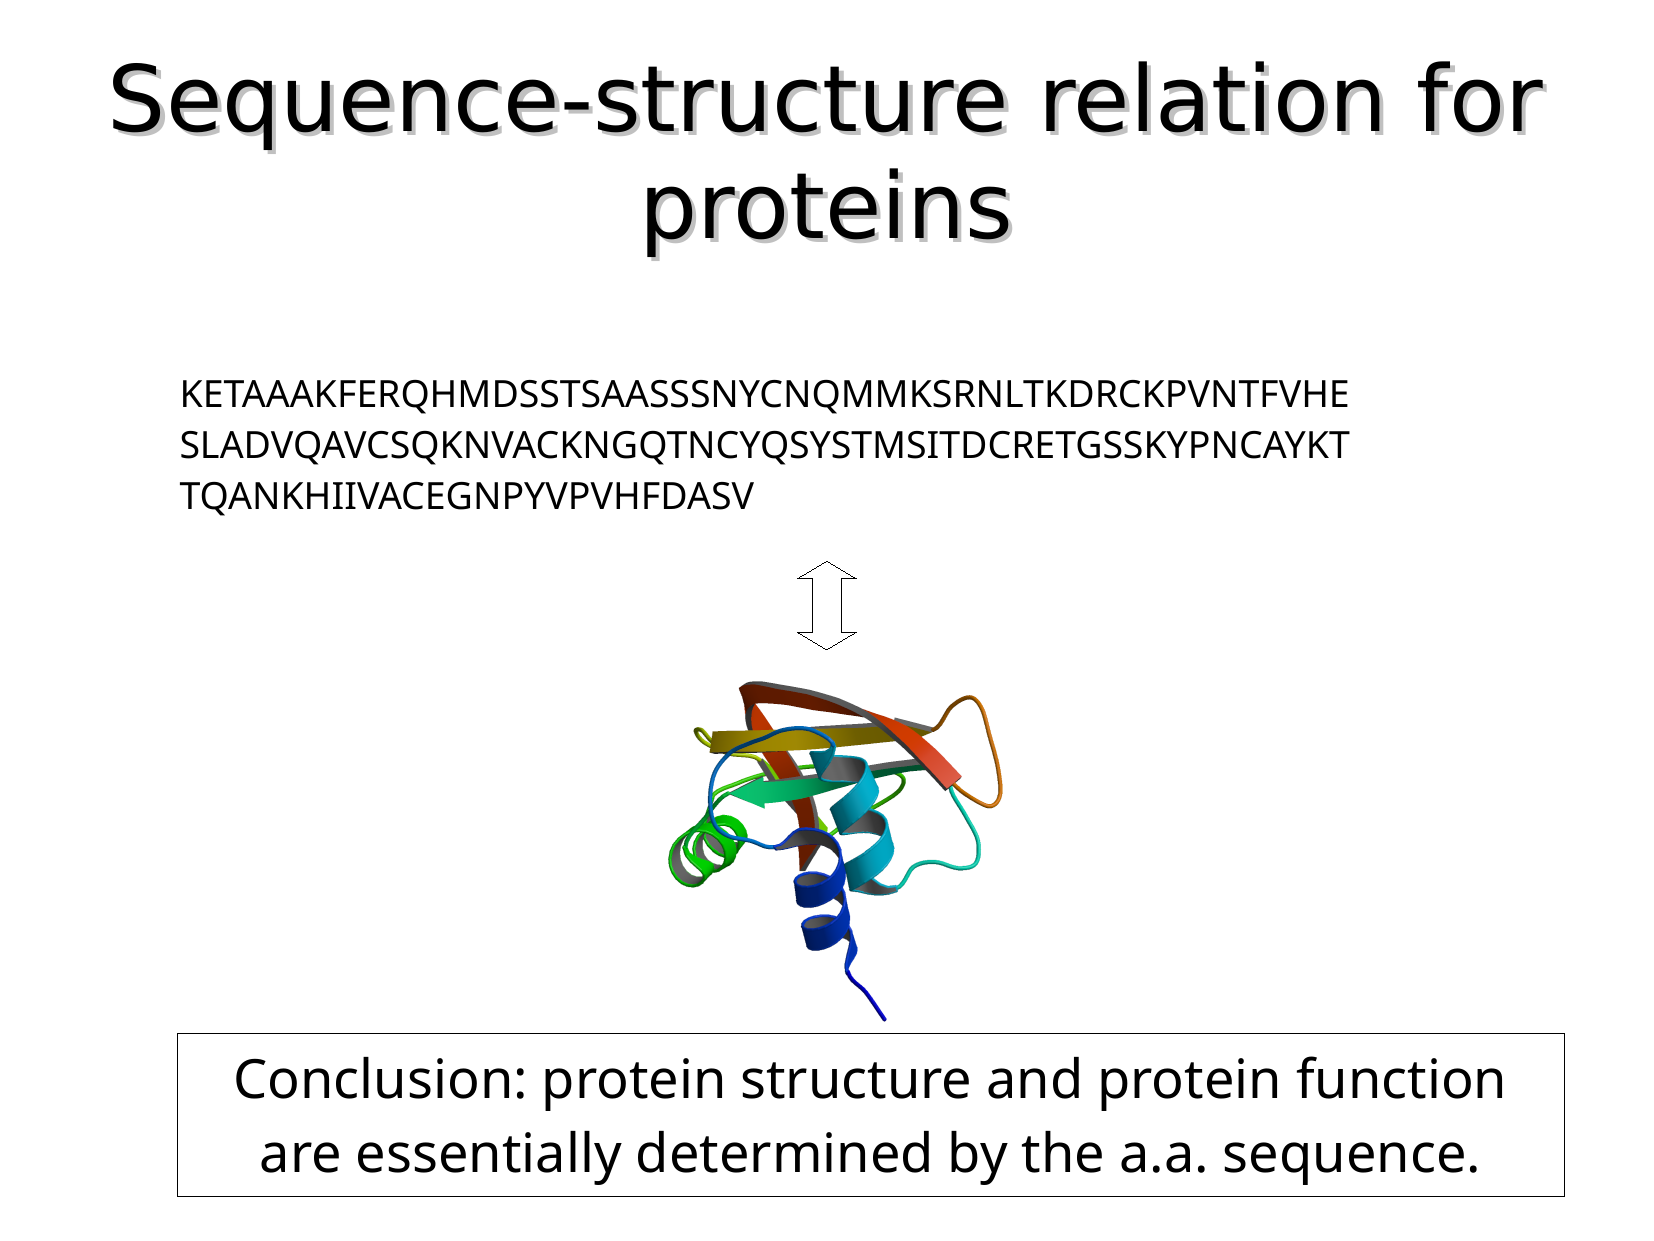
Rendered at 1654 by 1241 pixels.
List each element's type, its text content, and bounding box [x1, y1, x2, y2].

text_box KETAAAKFERQHMDSSTSAASSSNYCNQMMKSRNLTKDRCKPVNTFVHE SLADVQAVCSQKNVACKNGQTNCYQSYSTMSITDCRETGSSKYPNCAYKT TQANKHIIVACEGNPYVPVHFDASV [164, 359, 1531, 512]
text_box Conclusion: protein structure and protein function are essentially determined by the a.a. sequence. [177, 1033, 1565, 1182]
picture [666, 679, 1004, 1023]
title Sequence-structure relation for proteins [82, 45, 1571, 261]
